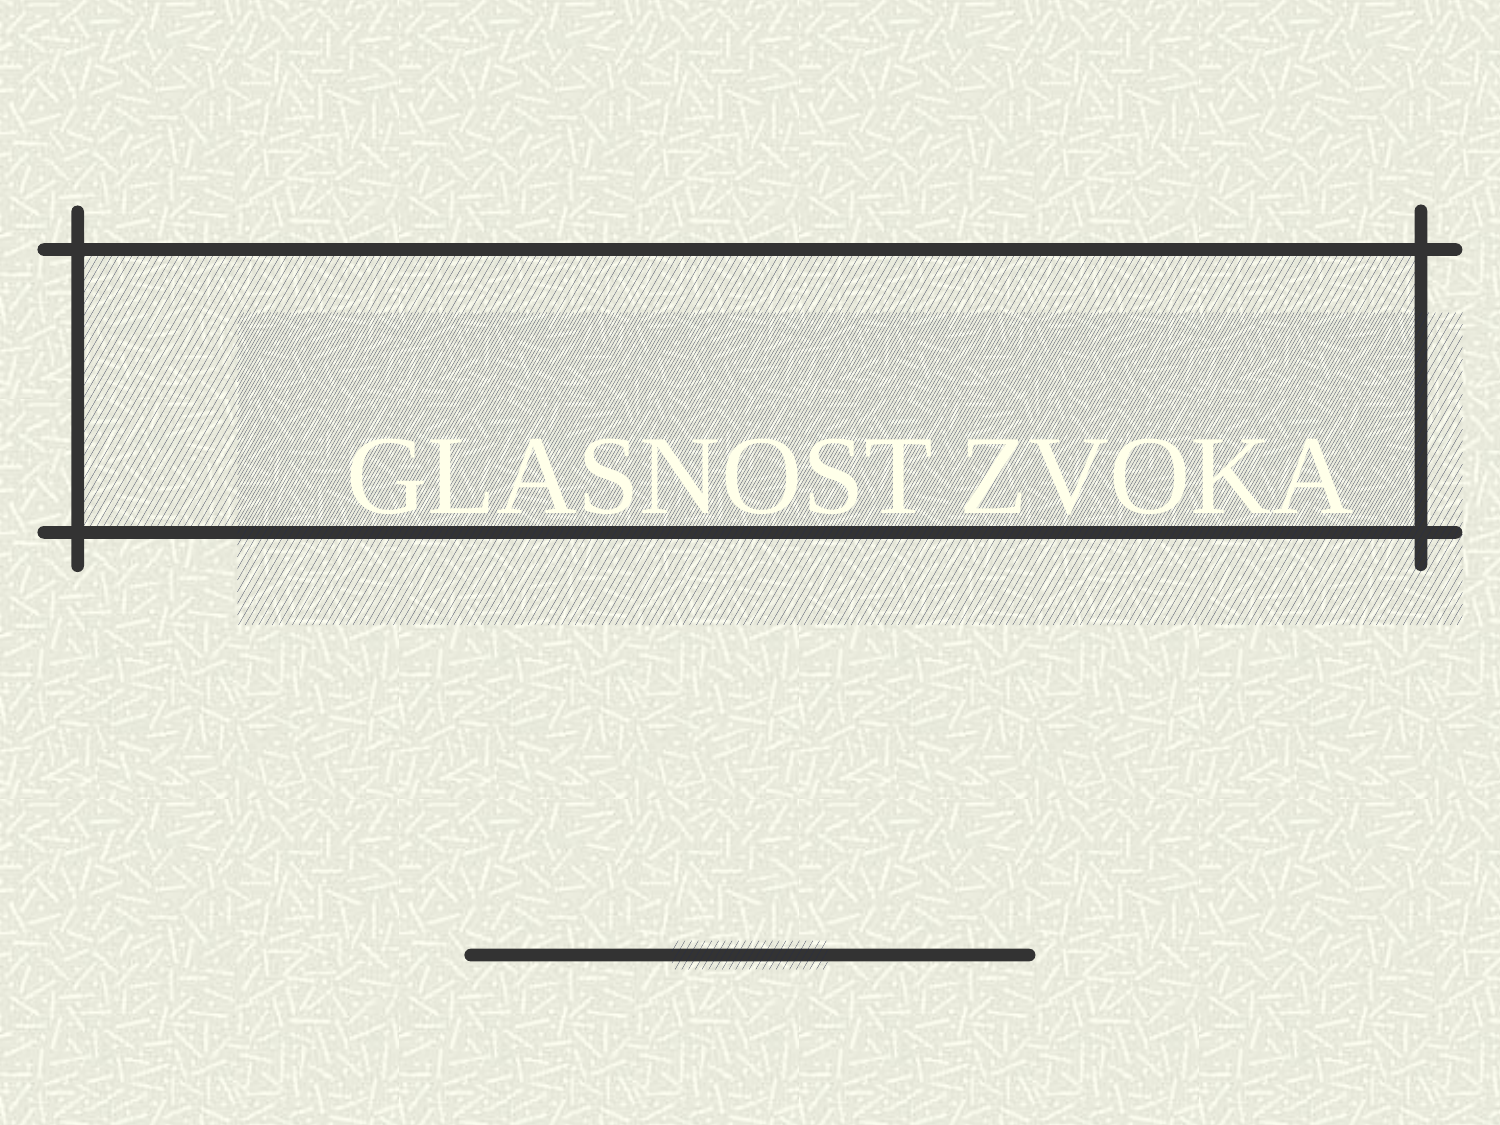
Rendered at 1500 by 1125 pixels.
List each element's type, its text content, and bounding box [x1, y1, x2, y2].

title GLASNOST ZVOKA [237, 312, 1463, 625]
subtitle [362, 849, 1138, 1125]
picture [0, 0, 1500, 1125]
